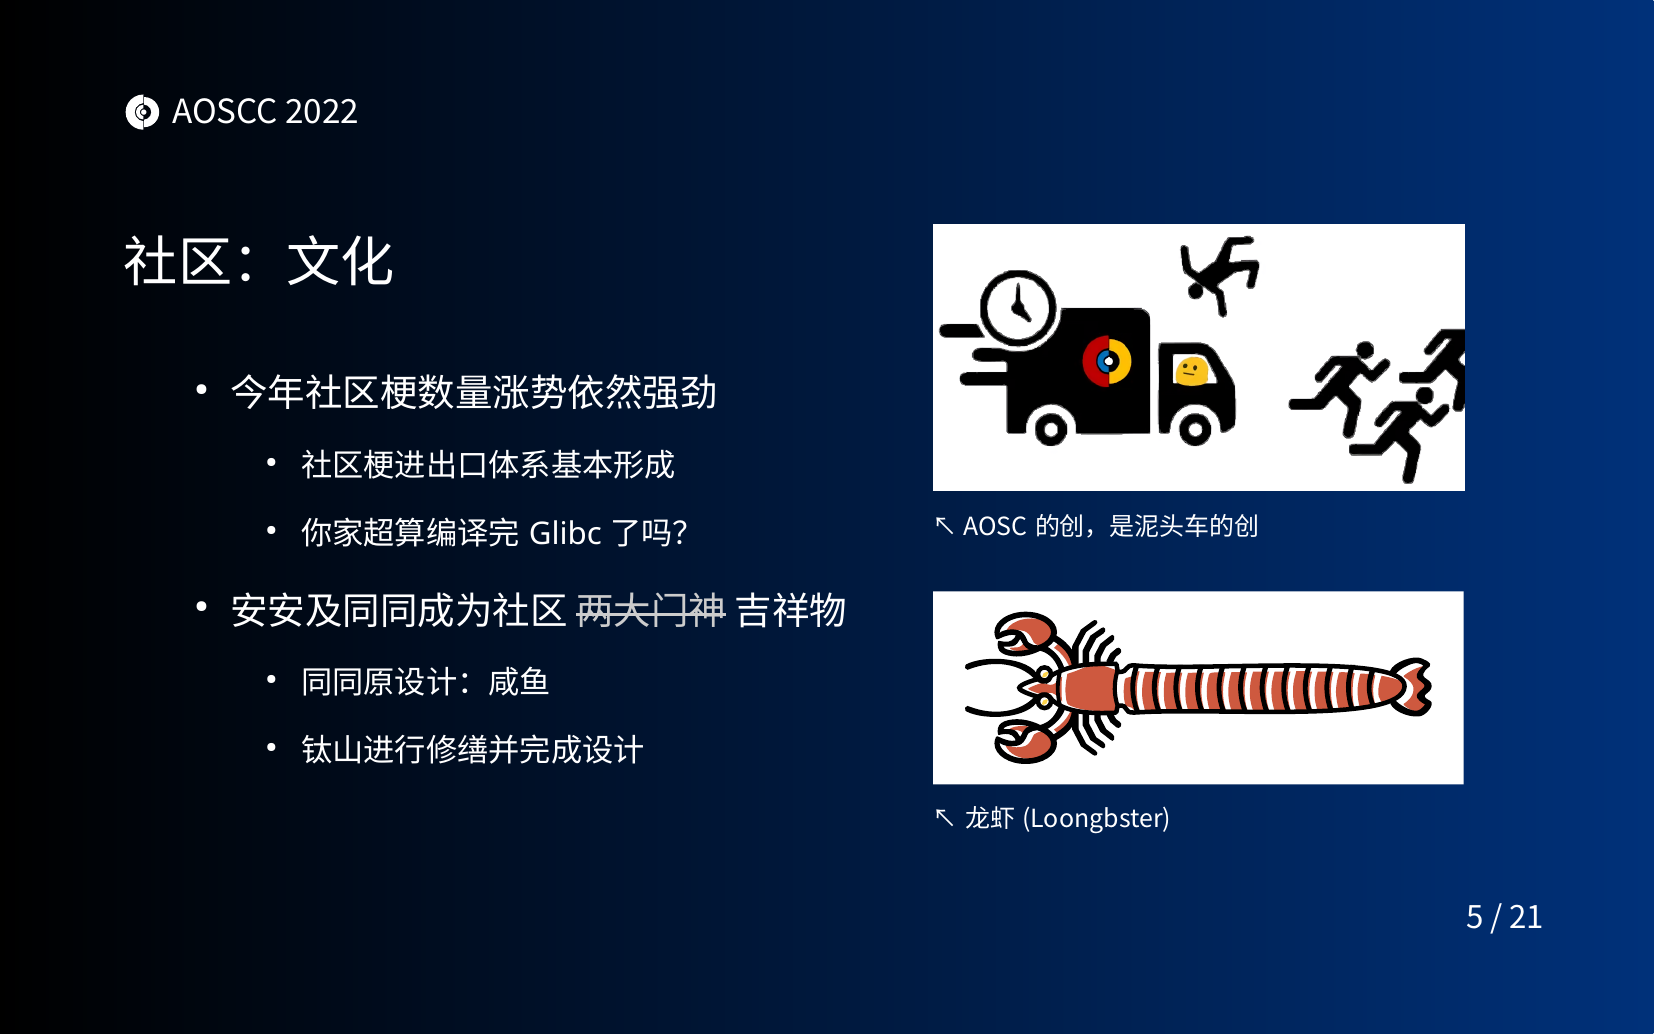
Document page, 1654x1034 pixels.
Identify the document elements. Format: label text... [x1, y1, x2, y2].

text_box <编号> / 21 [1086, 885, 1560, 957]
picture [933, 224, 1465, 491]
subtitle 社区：文化 [124, 218, 1536, 297]
text_box ↖ AOSC的创，是泥头车的创 ↖龙虾(Loongbster) [918, 494, 1288, 843]
text_box 今年社区梗数量涨势依然强劲 社区梗进出口体系基本形成 你家超算编译完Glibc了吗？ 安安及同同成为社区 两大门神 吉祥物 同同原设计：咸鱼 钛山进行修缮并完成设计 [124, 336, 1536, 771]
picture [118, 88, 167, 136]
text_box AOSCC 2022 [172, 84, 1654, 134]
picture [1288, 591, 1464, 785]
